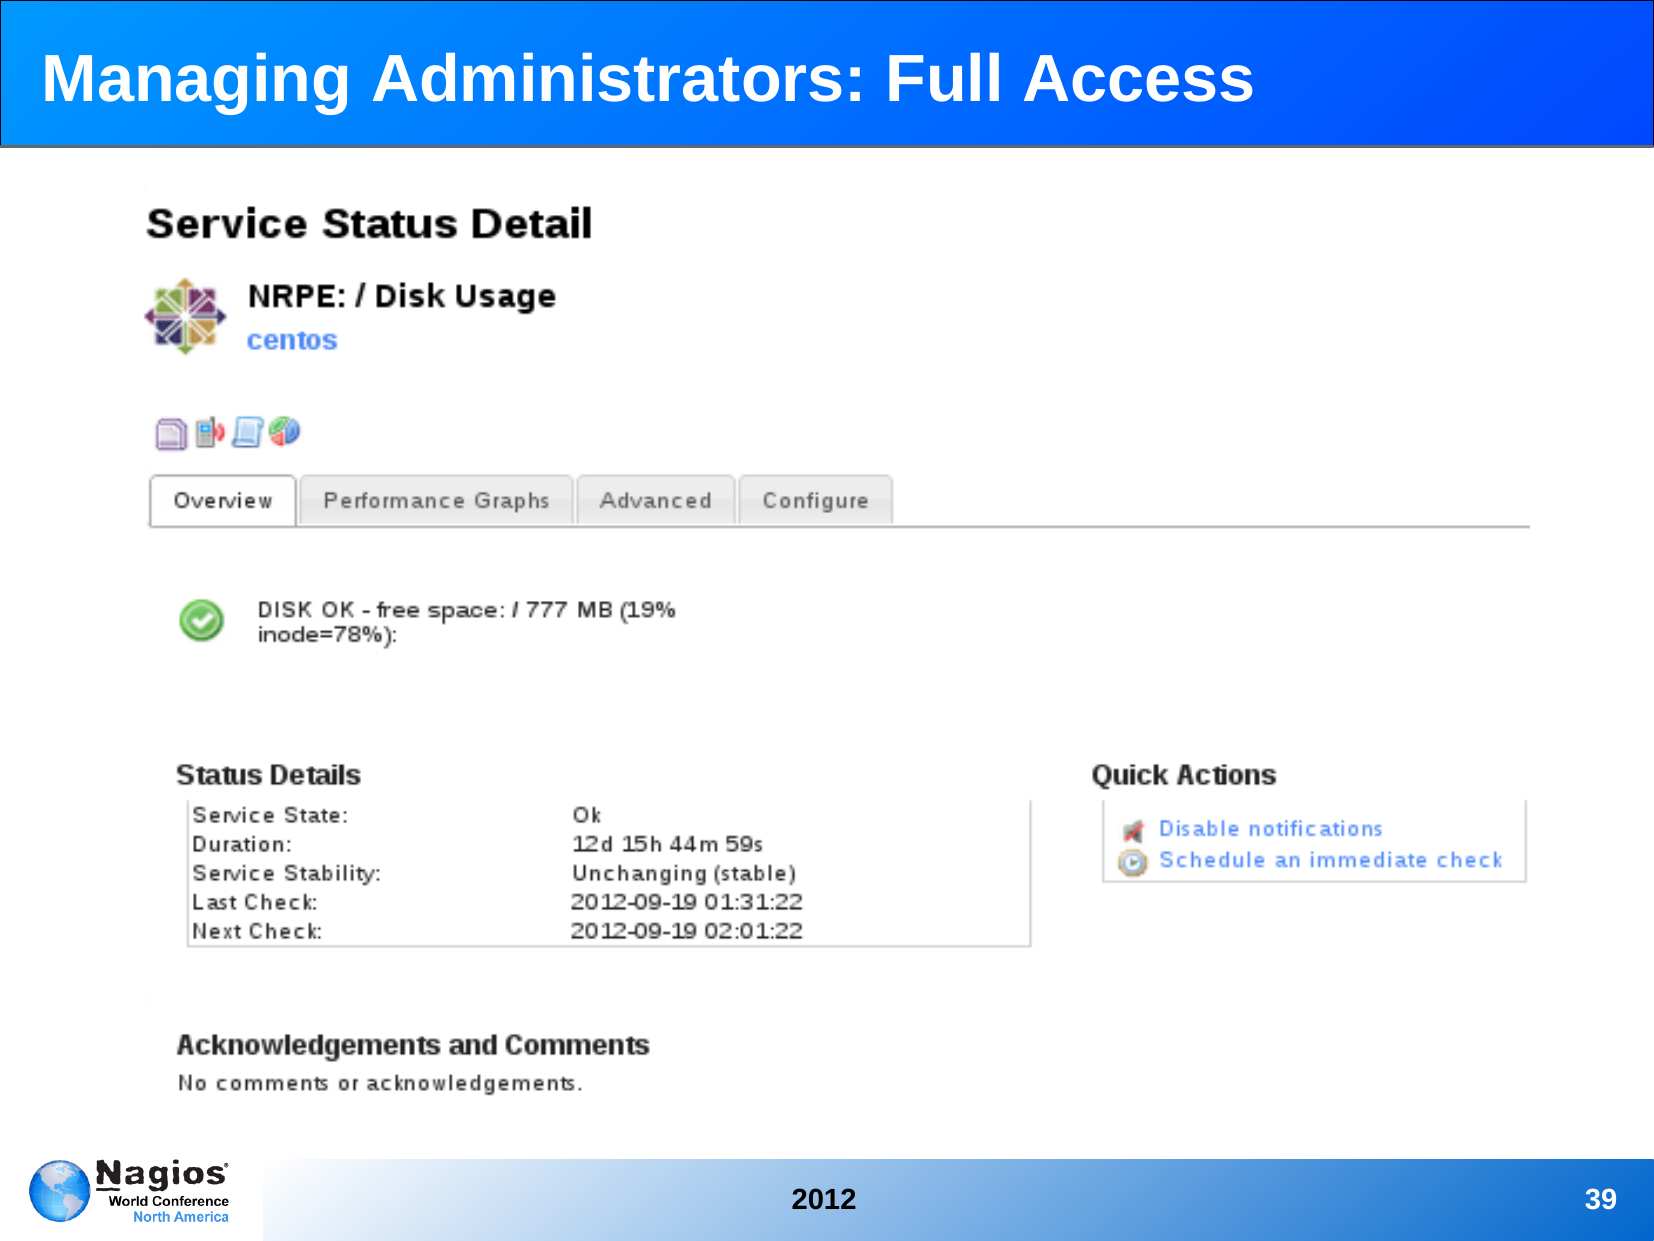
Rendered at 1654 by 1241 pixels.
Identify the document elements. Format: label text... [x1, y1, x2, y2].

picture [131, 185, 1530, 1111]
picture [29, 1159, 229, 1235]
title Managing Administrators: Full Access [41, 36, 1491, 120]
